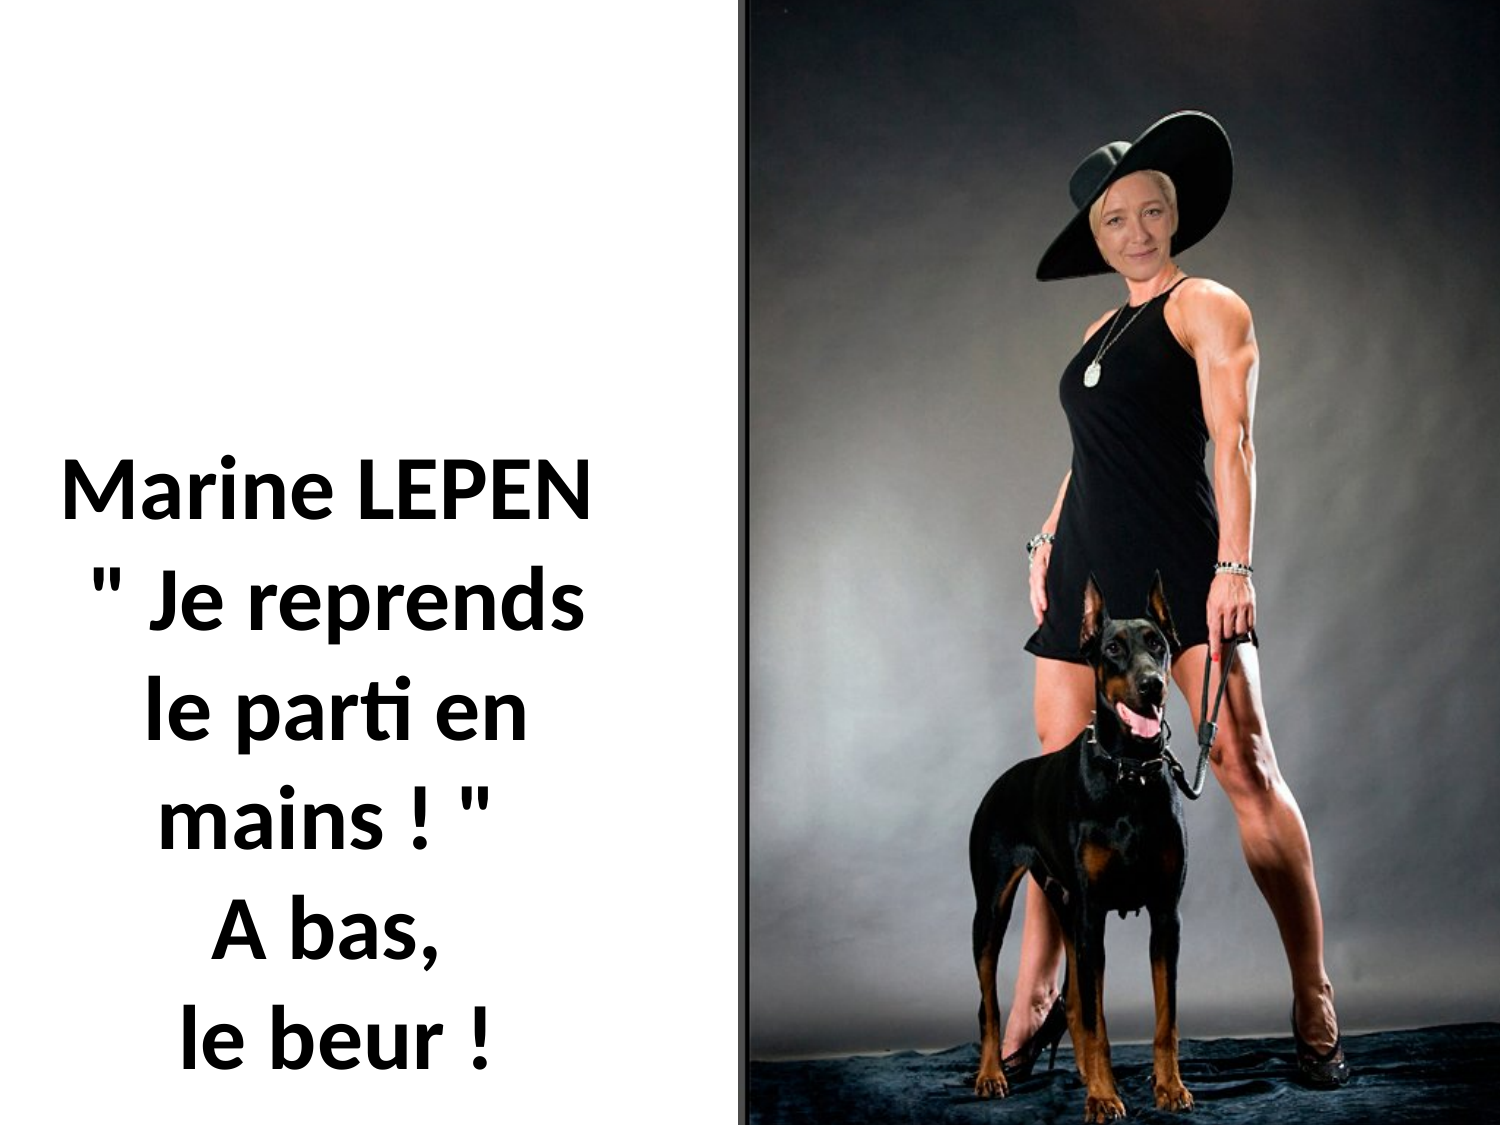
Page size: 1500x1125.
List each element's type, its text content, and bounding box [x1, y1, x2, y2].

title Marine LEPEN " Je reprends le parti en mains ! " A bas, le beur ! [41, 420, 634, 609]
picture [738, 0, 1500, 1125]
